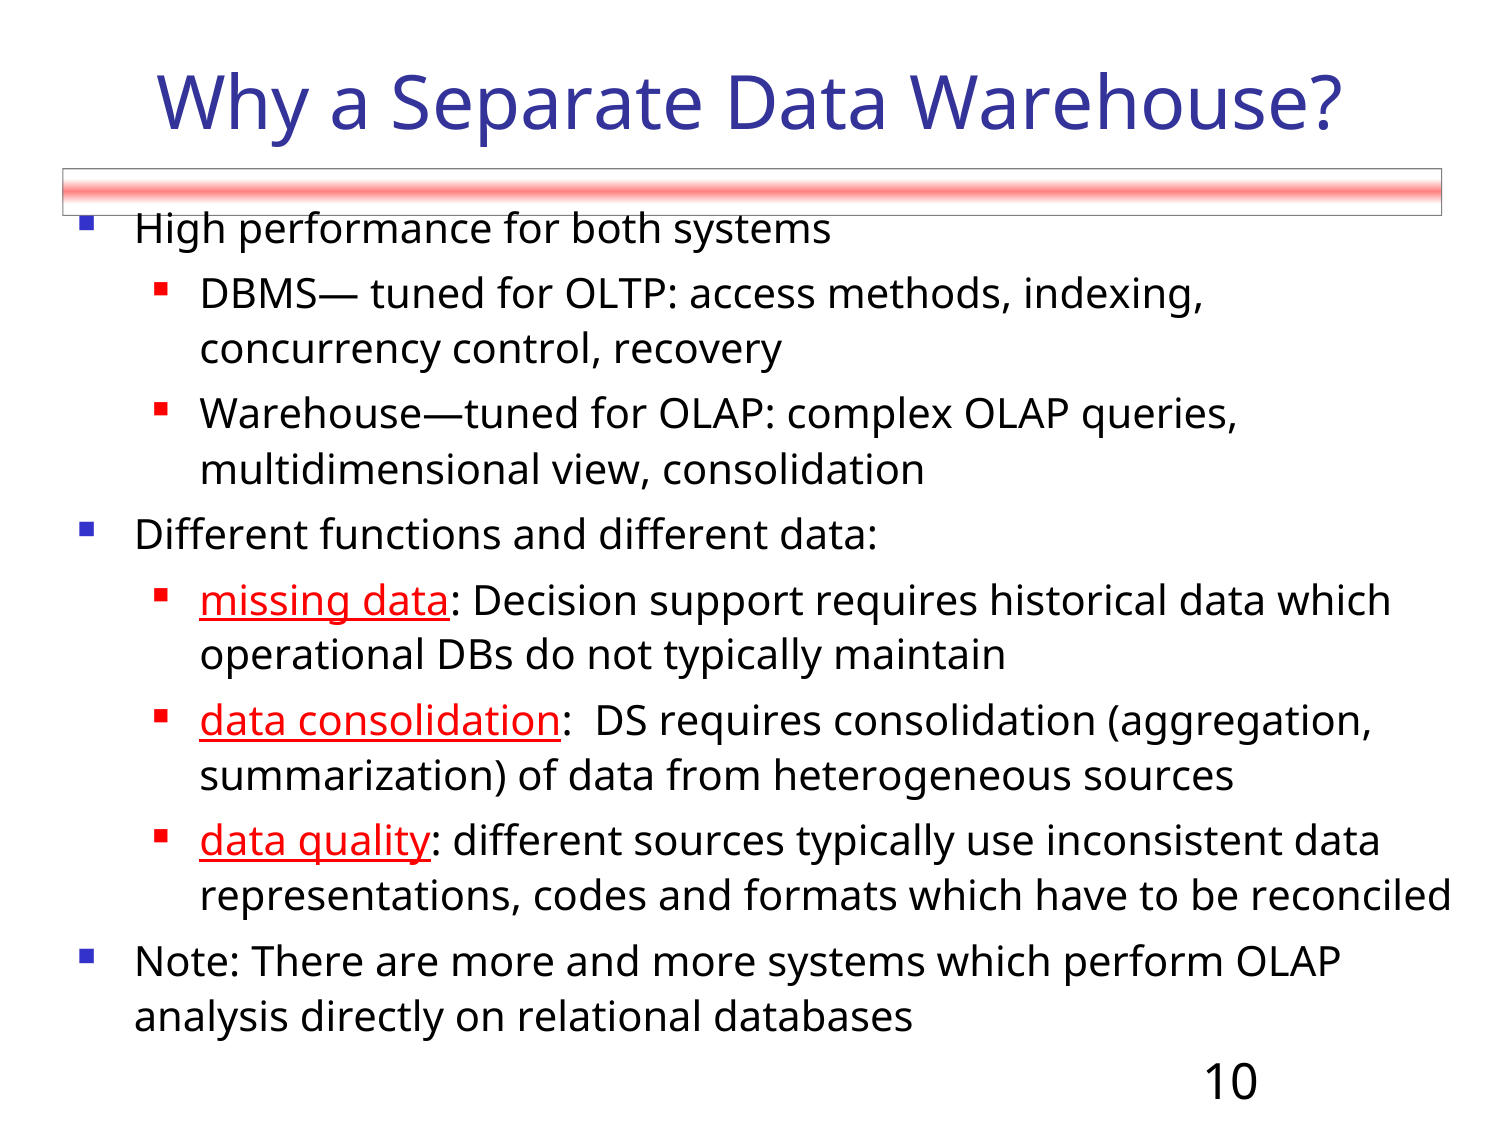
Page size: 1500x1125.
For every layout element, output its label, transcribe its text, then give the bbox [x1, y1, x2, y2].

list High performance for both systems DBMS— tuned for OLTP: access methods, indexing, concurrency control, recovery Warehouse—tuned for OLAP: complex OLAP queries, multidimensional view, consolidation Different functions and different data: missing data: Decision support requires historical data which operational DBs do not typically maintain data consolidation: DS requires consolidation (aggregation, summarization) of data from heterogeneous sources data quality: different sources typically use inconsistent data representations, codes and formats which have to be reconciled Note: There are more and more systems which perform OLAP analysis directly on relational databases [62, 188, 1471, 1097]
title Why a Separate Data Warehouse? [62, 47, 1438, 153]
text_box <number> [1187, 1050, 1500, 1125]
